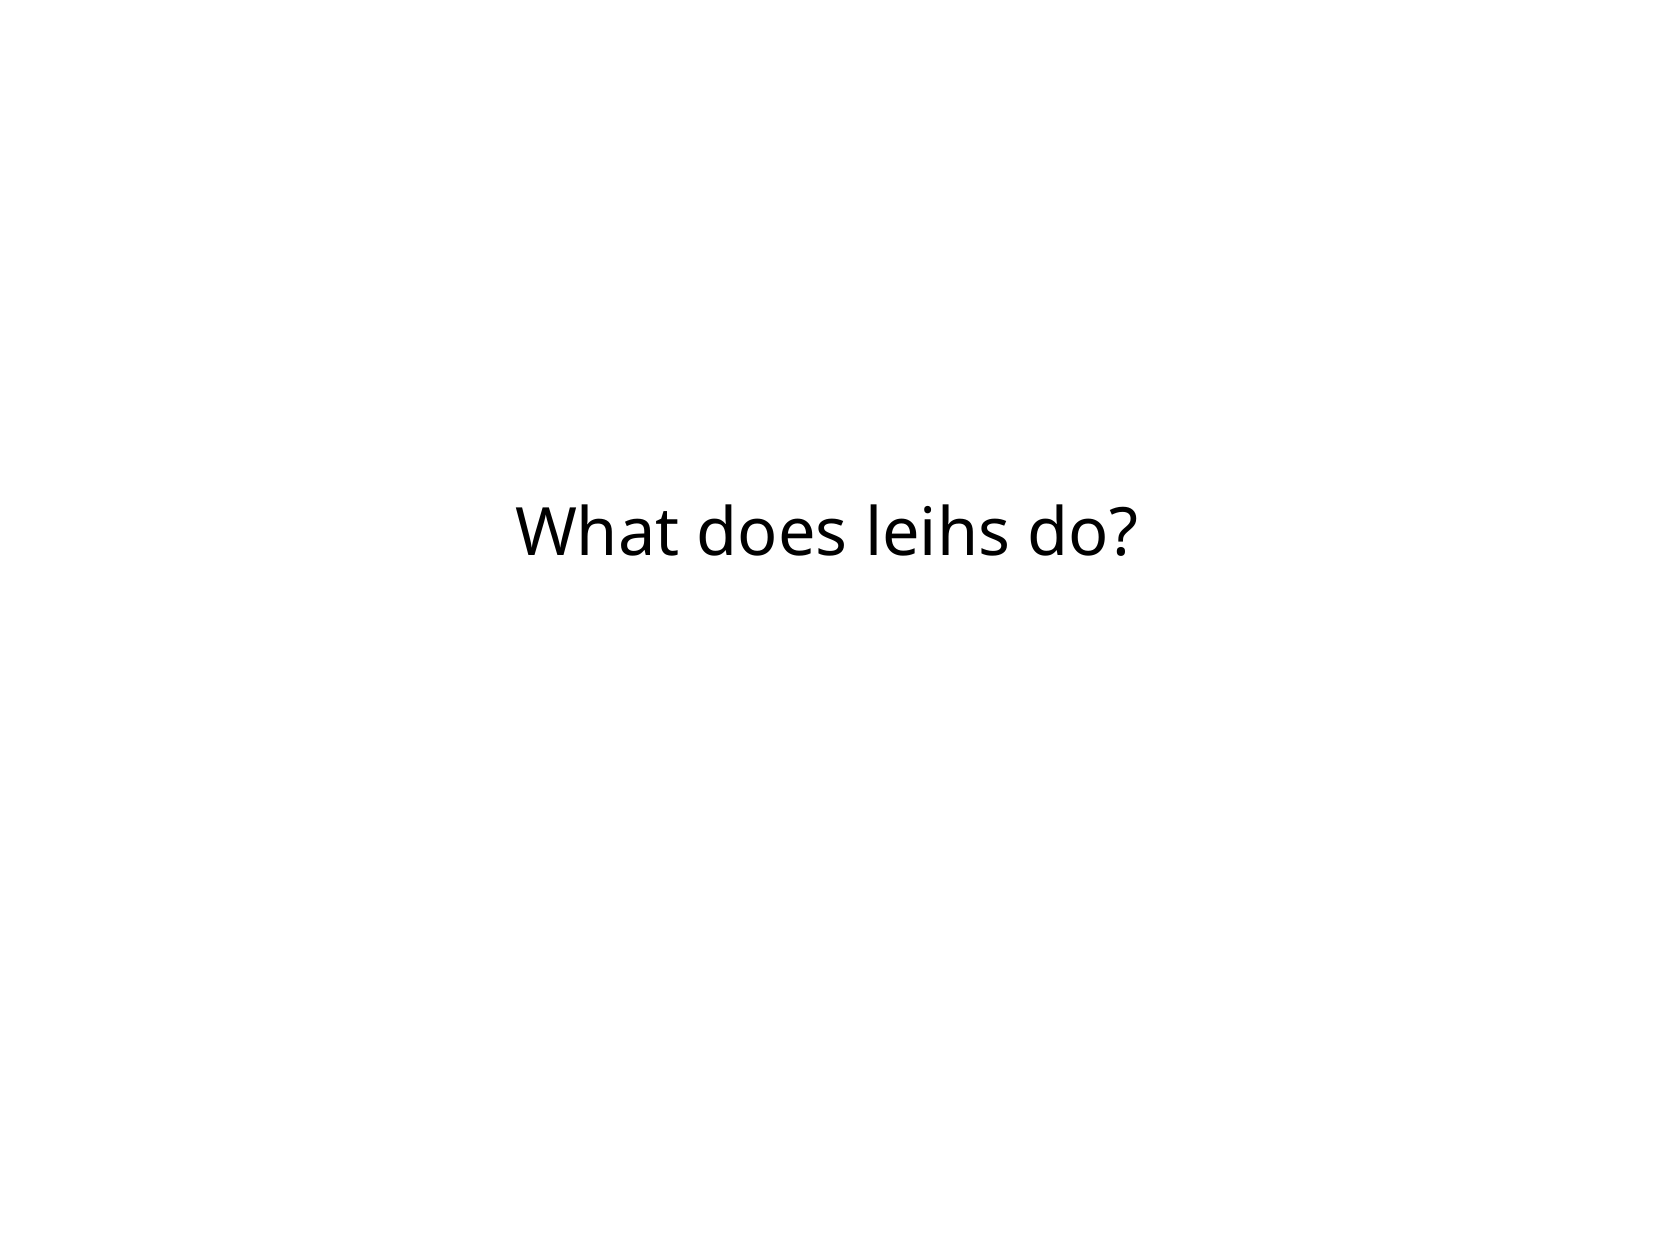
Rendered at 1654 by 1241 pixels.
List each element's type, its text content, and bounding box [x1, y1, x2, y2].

subtitle What does leihs do? [82, 49, 1571, 1010]
